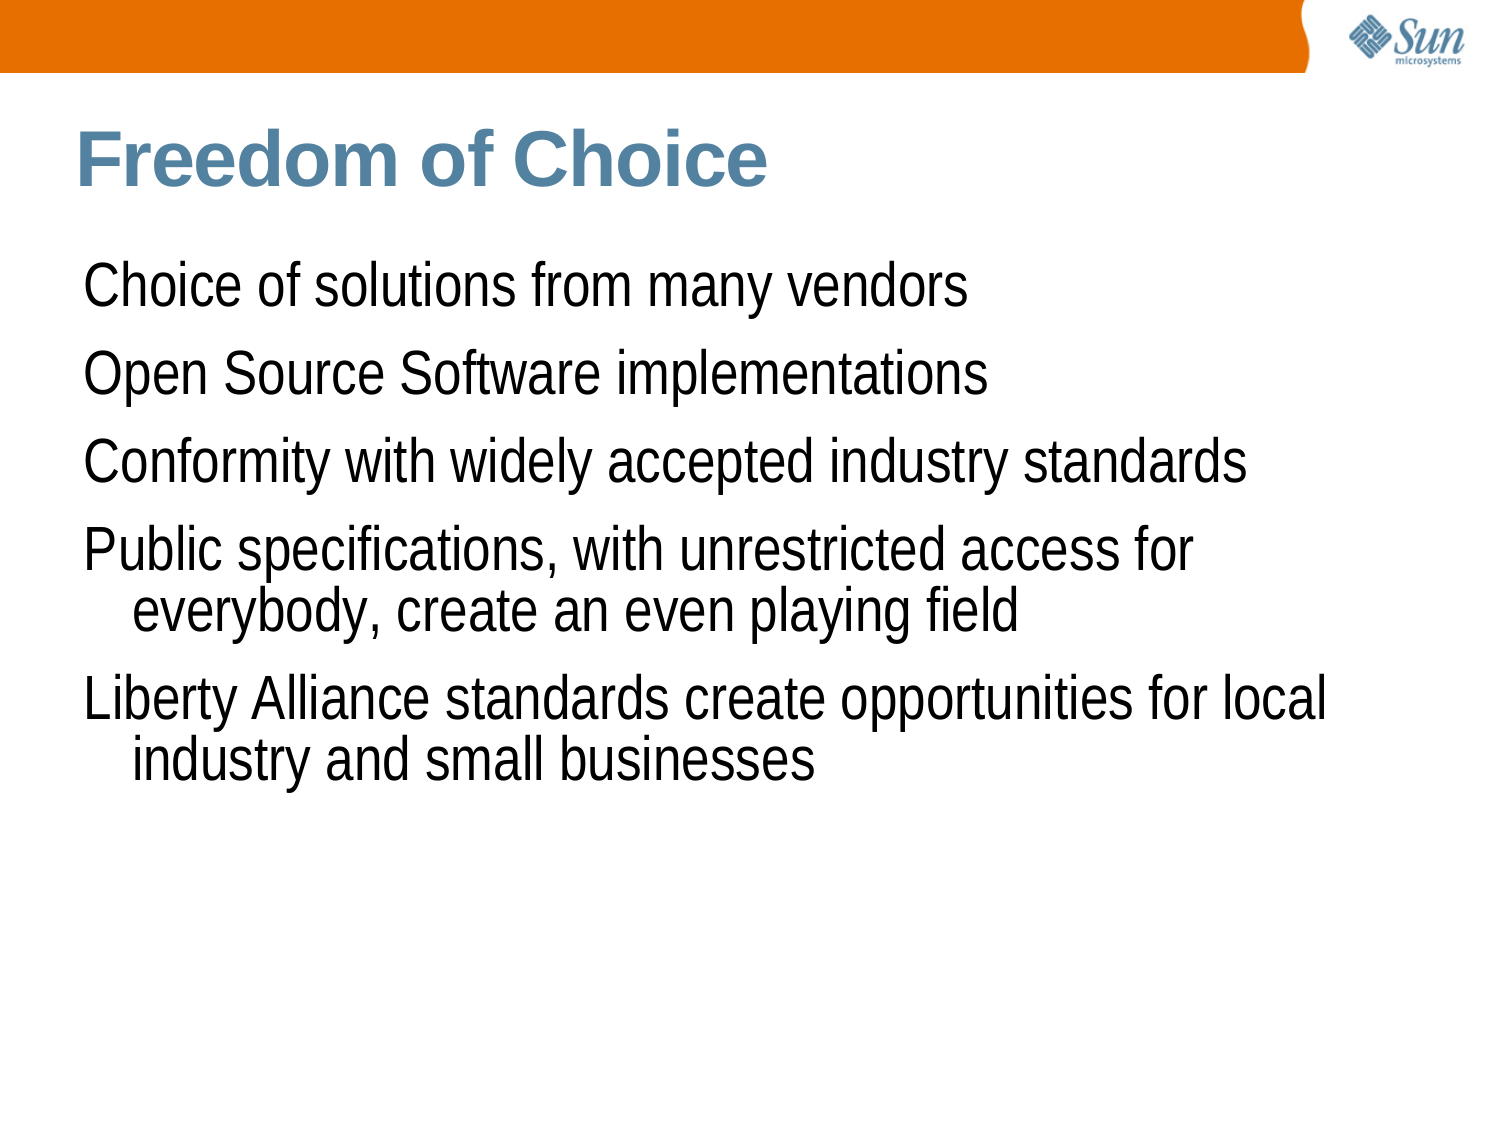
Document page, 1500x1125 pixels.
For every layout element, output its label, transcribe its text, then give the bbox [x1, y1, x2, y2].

picture [0, 0, 1500, 73]
list Choice of solutions from many vendors Open Source Software implementations Conformity with widely accepted industry standards Public specifications, with unrestricted access for everybody, create an even playing field Liberty Alliance standards create opportunities for local industry and small businesses [64, 258, 1401, 1062]
title Freedom of Choice [75, 123, 1437, 227]
